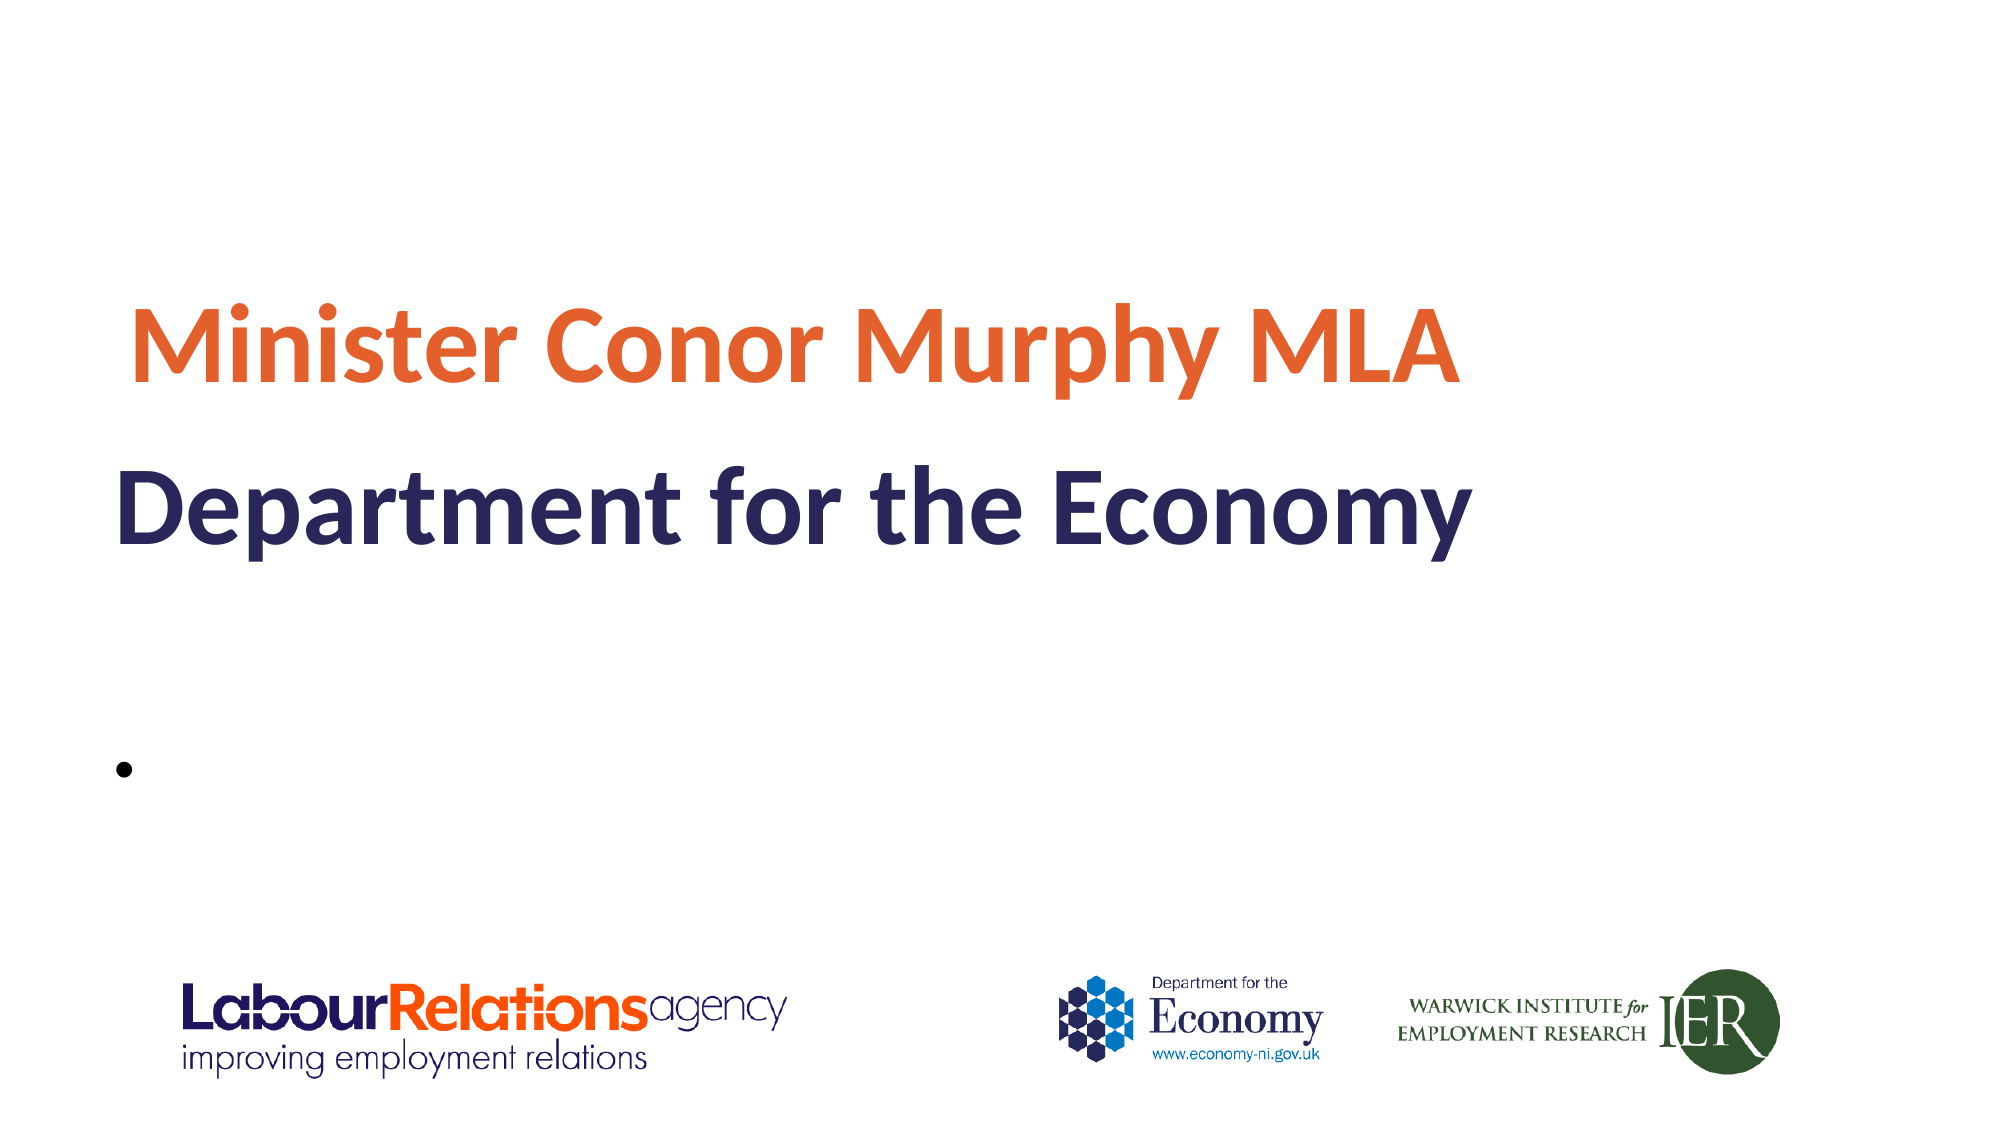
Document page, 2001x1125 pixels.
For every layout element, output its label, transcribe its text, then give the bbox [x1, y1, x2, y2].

picture [118, 1005, 1844, 1125]
text_box Minister Conor Murphy MLA Department for the Economy [99, 262, 1900, 1005]
